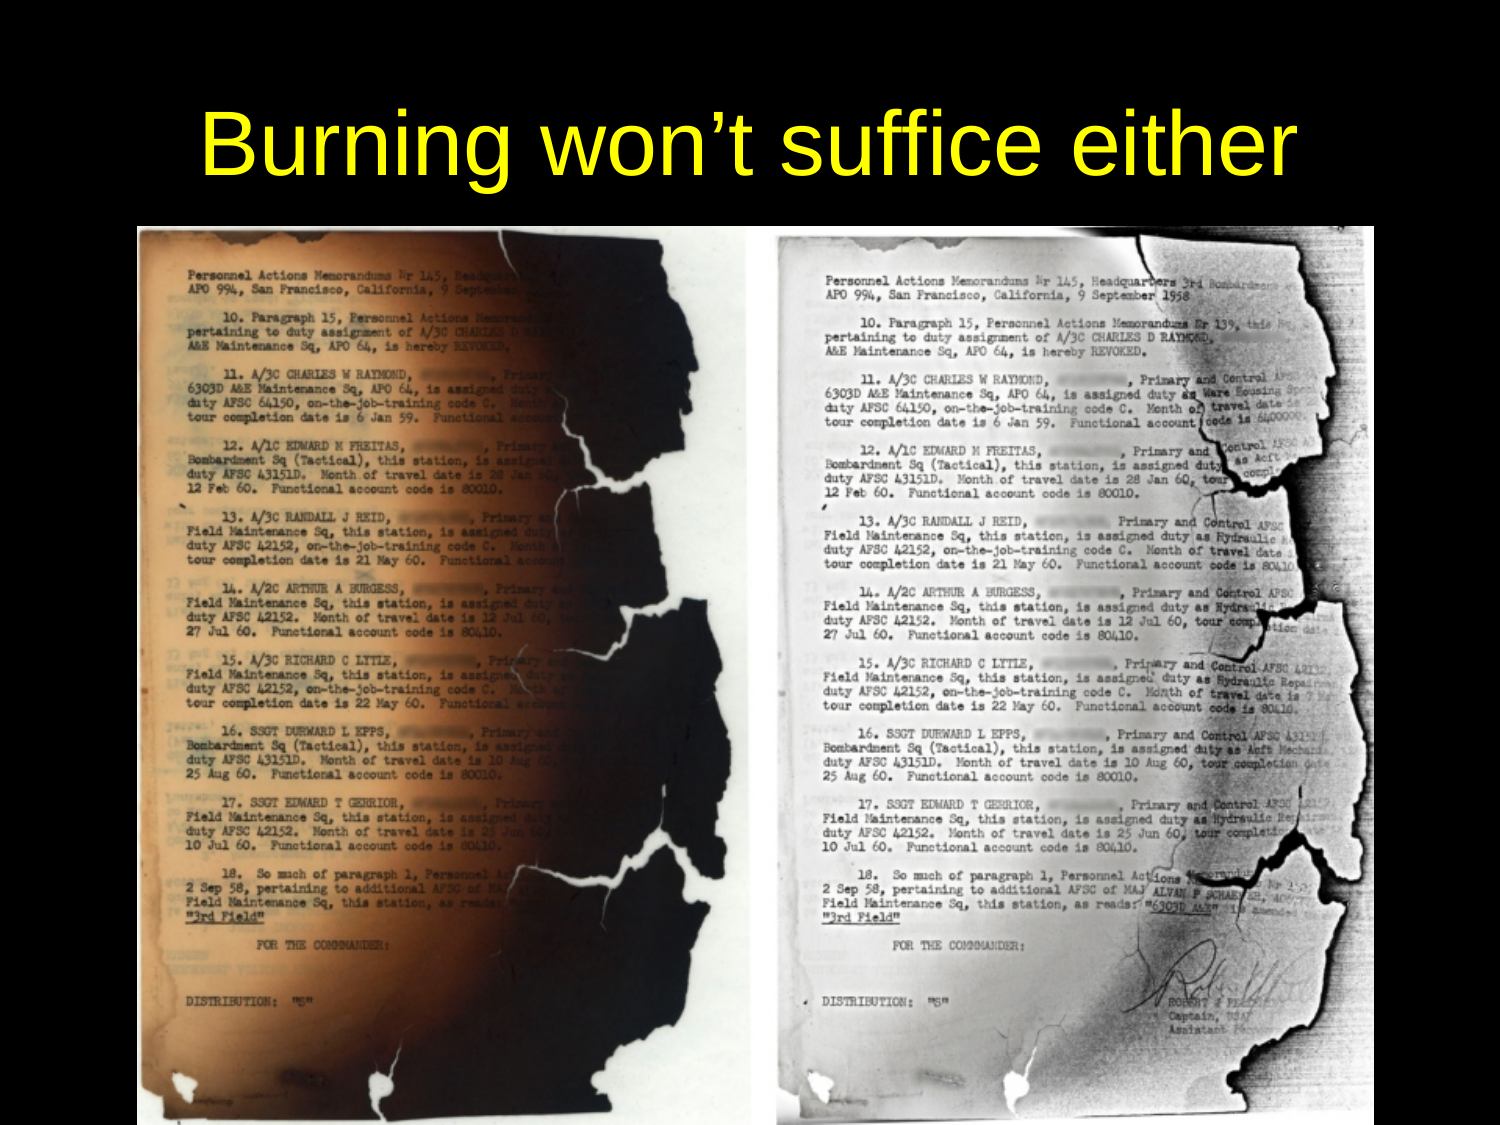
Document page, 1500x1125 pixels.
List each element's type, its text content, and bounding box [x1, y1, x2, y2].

picture [137, 226, 1374, 1125]
title Burning won’t suffice either [75, 45, 1426, 233]
